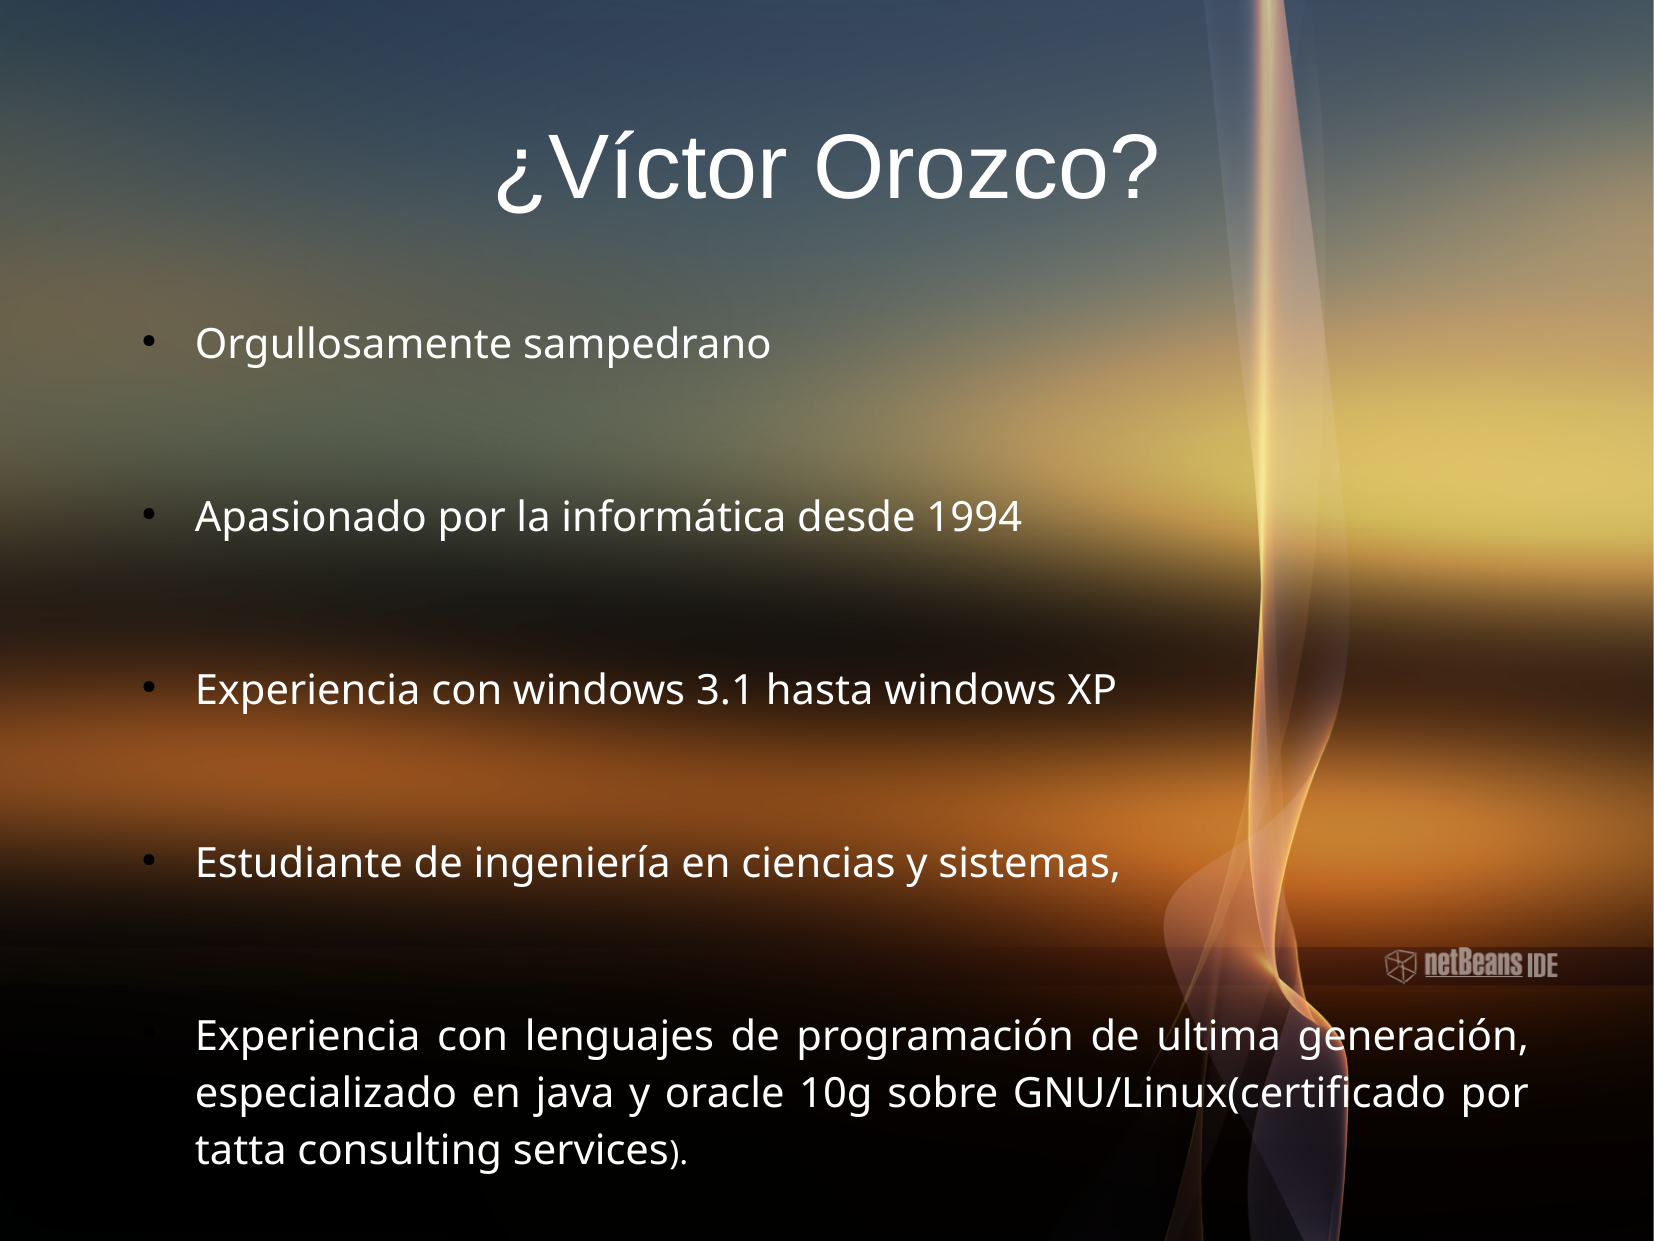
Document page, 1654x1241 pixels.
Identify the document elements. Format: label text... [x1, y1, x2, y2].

list Orgullosamente sampedrano Apasionado por la informática desde 1994 Experiencia con windows 3.1 hasta windows XP Estudiante de ingeniería en ciencias y sistemas, Experiencia con lenguajes de programación de ultima generación, especializado en java y oracle 10g sobre GNU/Linux(certificado por tatta consulting services). [124, 313, 1530, 1241]
title ¿Víctor Orozco? [124, 63, 1530, 271]
picture [0, 0, 1654, 1241]
